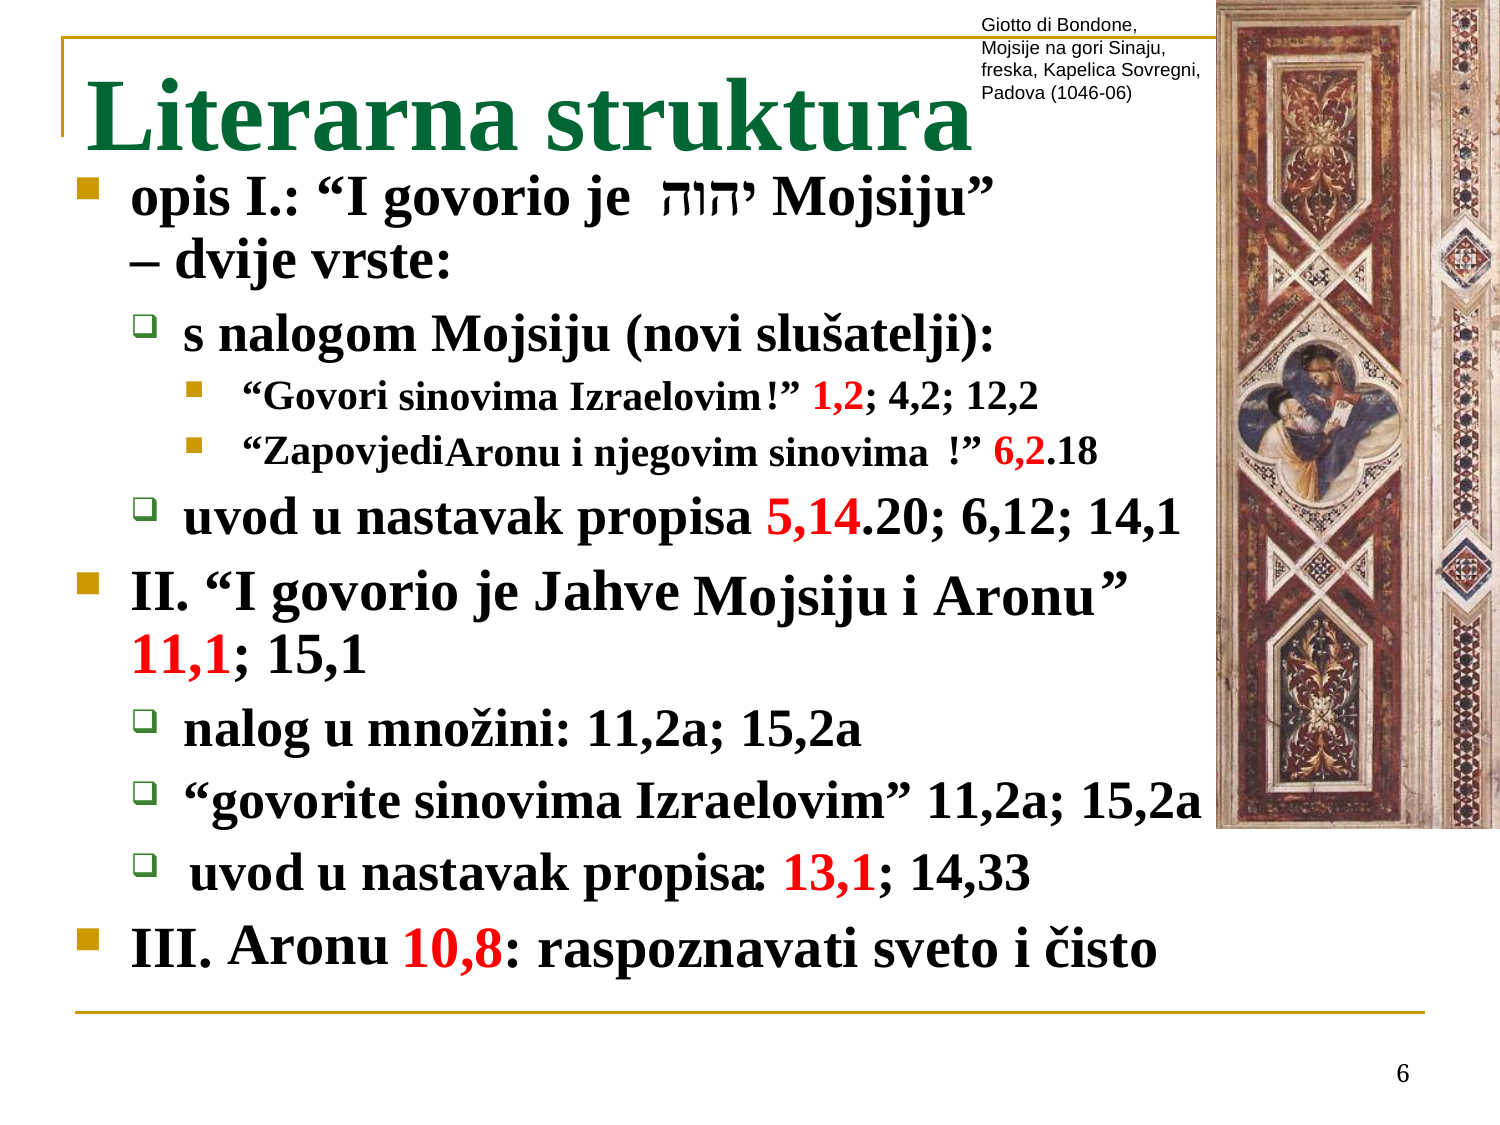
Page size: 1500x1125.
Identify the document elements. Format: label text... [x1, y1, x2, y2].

text_box Giotto di Bondone, Mojsije na gori Sinaju, freska, Kapelica Sovregni, Padova (1046-06) [966, 5, 1217, 111]
title Literarna struktura [71, 38, 1216, 157]
text_box uvod u nastavak propisa [174, 828, 798, 909]
text_box Aronu i njegovim sinovima [430, 417, 946, 483]
picture [1216, 0, 1500, 829]
list opis I.: “I govorio je יהוה Mojsiju” – dvije vrste: s nalogom Mojsiju (novi slušatelji): “Govori !” 1,2; 4,2; 12,2 “Zapovjedi !” 6,2.18 uvod u nastavak propisa 5,14.20; 6,12; 14,1 II. “I govorio je Jahve ” 11,1; 15,1 nalog u množini: 11,2a; 15,2a “govorite sinovima Izraelovim” 11,2a; 15,2a : 13,1; 14,33 III. 10,8: raspoznavati sveto i čisto [59, 157, 1239, 1006]
text_box Mojsiju i Aronu [679, 549, 1148, 636]
text_box Aronu [213, 898, 414, 985]
text_box <number> [1074, 1024, 1426, 1100]
text_box sinovima Izraelovim [383, 360, 794, 427]
